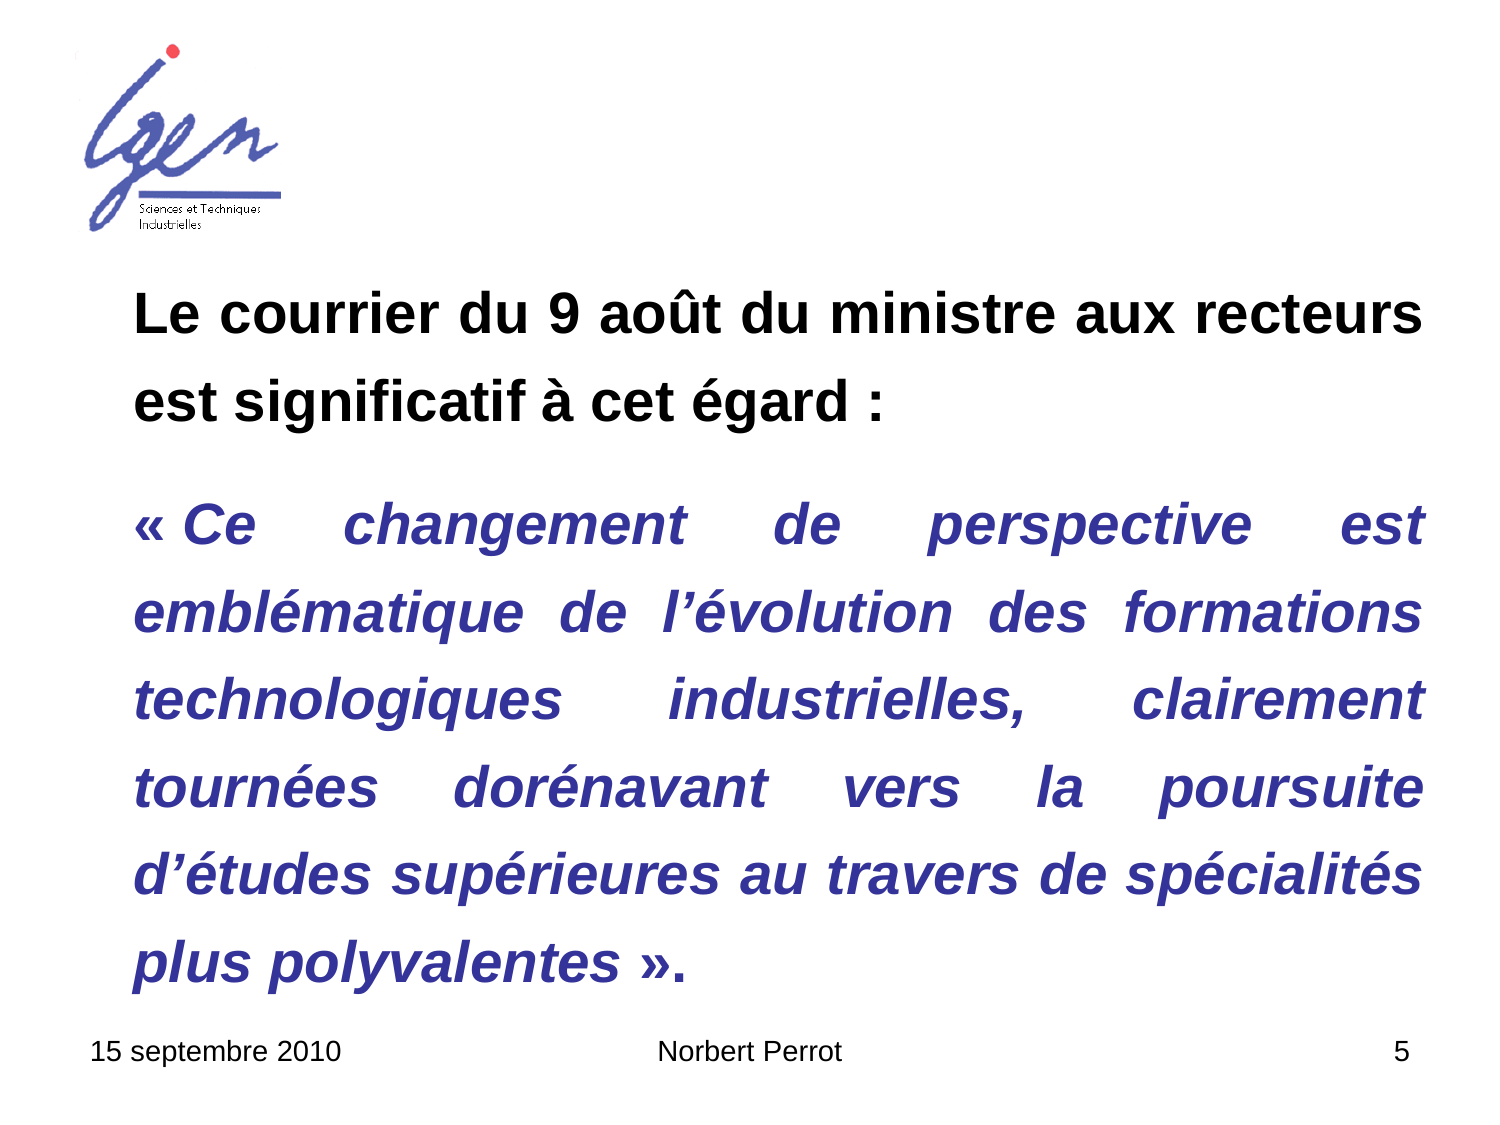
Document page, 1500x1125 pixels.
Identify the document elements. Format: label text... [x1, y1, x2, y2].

text_box <numéro> [1074, 1024, 1426, 1103]
picture [75, 42, 281, 235]
text_box Norbert Perrot [512, 1024, 988, 1103]
text_box Le courrier du 9 août du ministre aux recteurs est significatif à cet égard : « Ce changement de perspective est emblématique de l’évolution des formations technologiques industrielles, clairement tournées dorénavant vers la poursuite d’études supérieures au travers de spécialités plus polyvalentes ». [118, 249, 1441, 1002]
text_box 15 septembre 2010 [74, 1024, 426, 1103]
